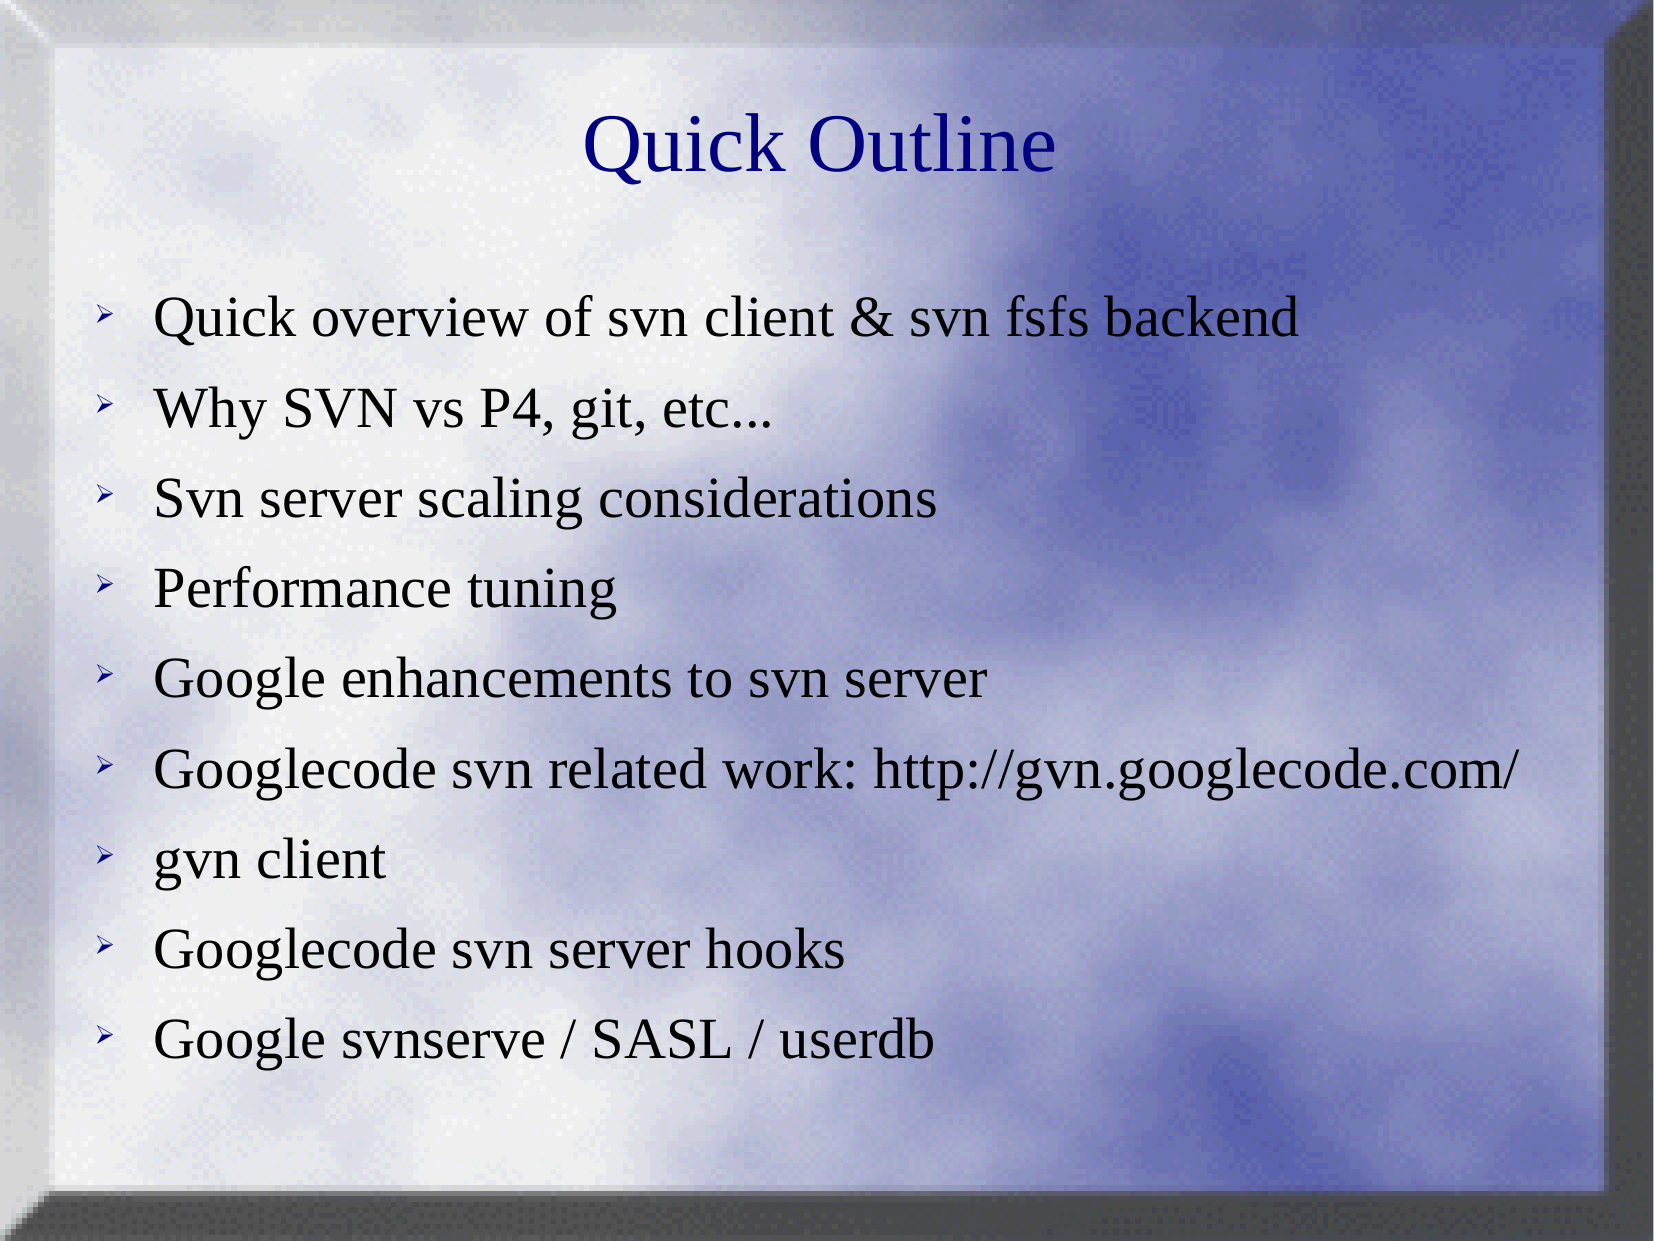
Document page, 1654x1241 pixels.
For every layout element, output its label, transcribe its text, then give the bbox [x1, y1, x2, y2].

list Quick overview of svn client & svn fsfs backend Why SVN vs P4, git, etc... Svn server scaling considerations Performance tuning Google enhancements to svn server Googlecode svn related work: http://gvn.googlecode.com/ gvn client Googlecode svn server hooks Google svnserve / SASL / userdb [94, 284, 1534, 1072]
title Quick Outline [201, 89, 1440, 197]
picture [0, 0, 1654, 1241]
